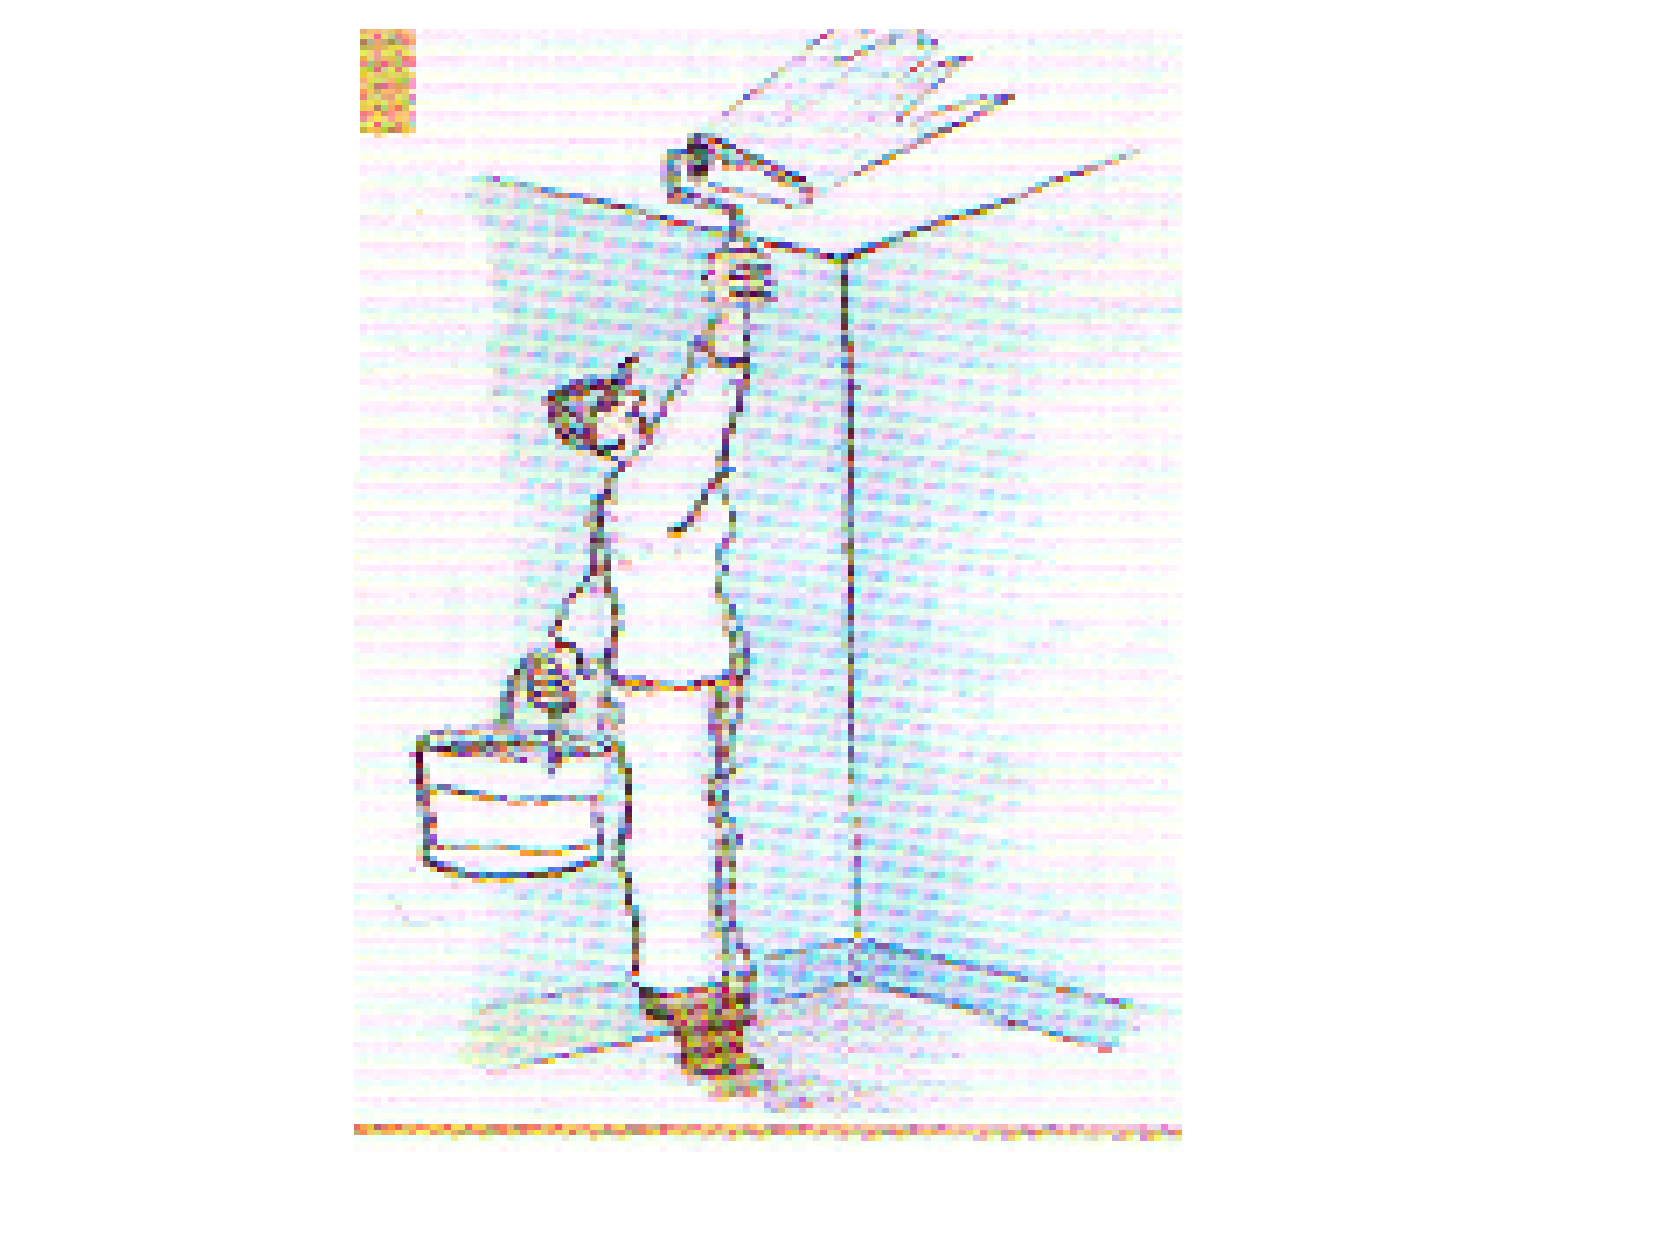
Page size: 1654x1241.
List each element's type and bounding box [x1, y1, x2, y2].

picture [354, 29, 1182, 1152]
